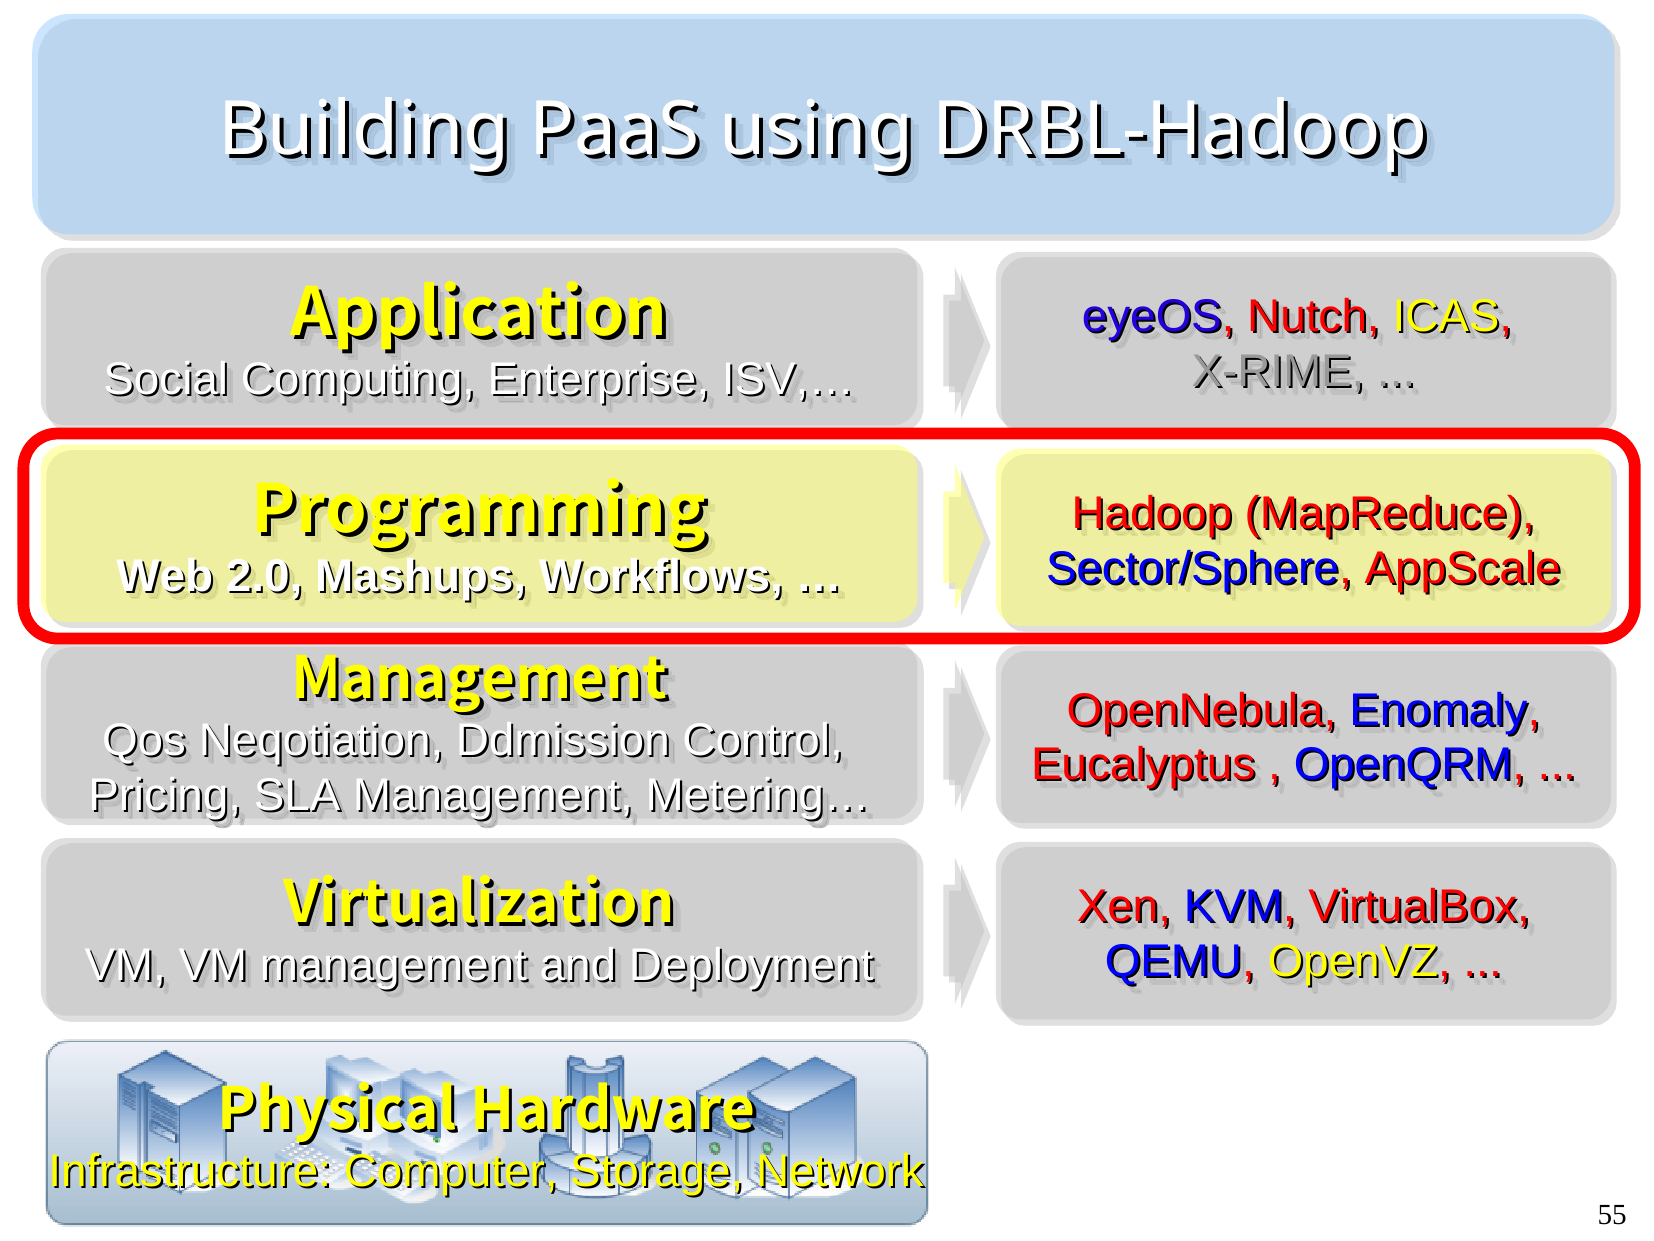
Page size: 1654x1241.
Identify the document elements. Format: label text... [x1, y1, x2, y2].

text_box Application Social Computing, Enterprise, ISV,… [40, 247, 918, 426]
text_box Hadoop (MapReduce), Sector/Sphere, AppScale [995, 448, 1612, 627]
text_box Building PaaS using DRBL-Hadoop [32, 13, 1615, 235]
text_box eyeOS, Nutch, ICAS, X-RIME, ... [995, 251, 1612, 427]
text_box Virtualization VM, VM management and Deployment [40, 838, 918, 1016]
text_box [943, 857, 985, 1004]
text_box OpenNebula, Enomaly, Eucalyptus , OpenQRM, ... [995, 645, 1612, 823]
text_box Programming Web 2.0, Mashups, Workflows, … [40, 444, 918, 623]
text_box [943, 267, 985, 414]
text_box Xen, KVM, VirtualBox, QEMU, OpenVZ, ... [995, 841, 1612, 1020]
text_box Management Qos Neqotiation, Ddmission Control, Pricing, SLA Management, Metering… [40, 645, 918, 819]
text_box [943, 464, 985, 611]
text_box [943, 660, 985, 807]
picture [40, 1034, 933, 1232]
